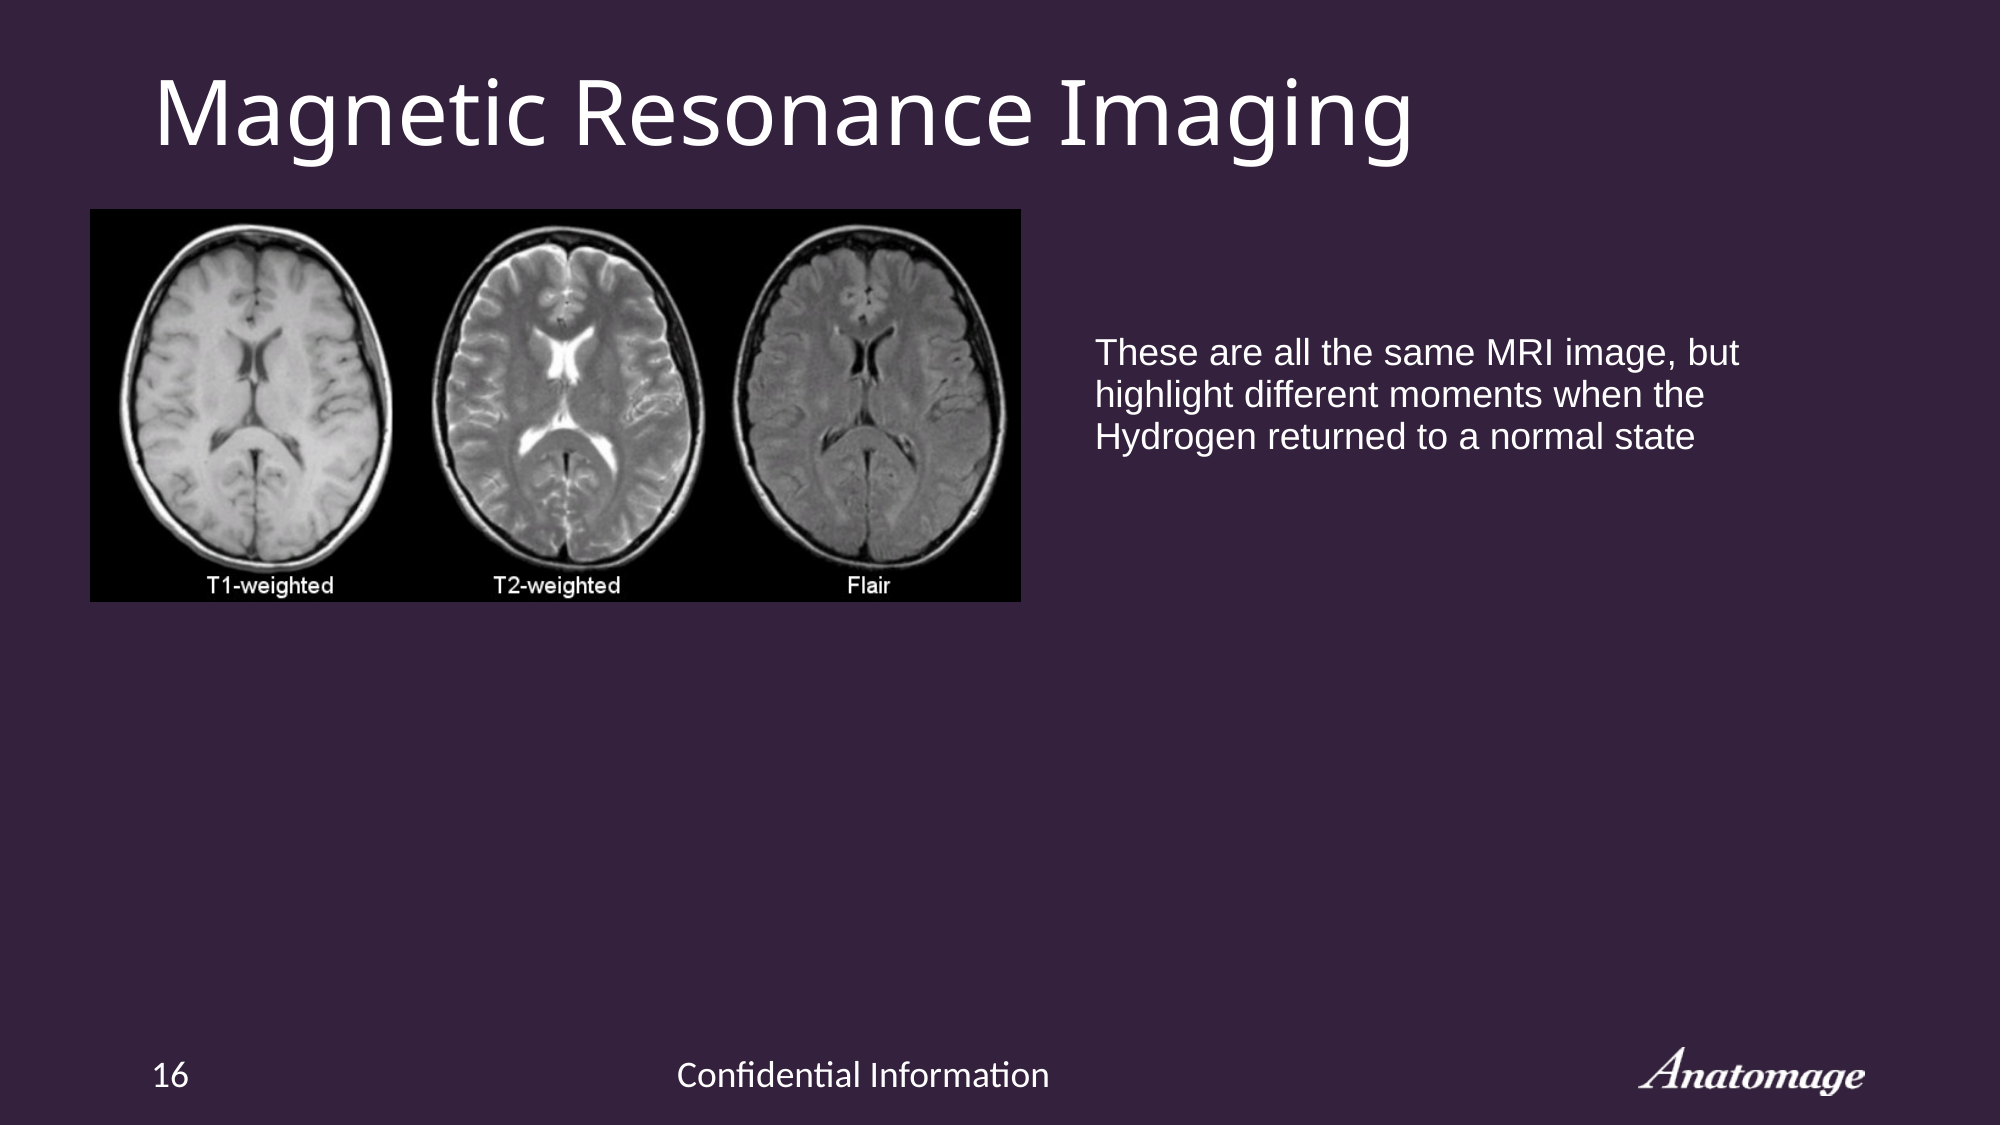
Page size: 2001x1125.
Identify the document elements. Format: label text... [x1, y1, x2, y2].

footer Confidential Information [662, 1042, 1338, 1103]
title Magnetic Resonance Imaging [137, 60, 1863, 278]
picture [1638, 1047, 1865, 1096]
picture [90, 209, 1021, 602]
text_box These are all the same MRI image, but highlight different moments when the Hydrogen returned to a normal state [1080, 324, 1846, 465]
slide_number 19 [136, 1042, 587, 1103]
